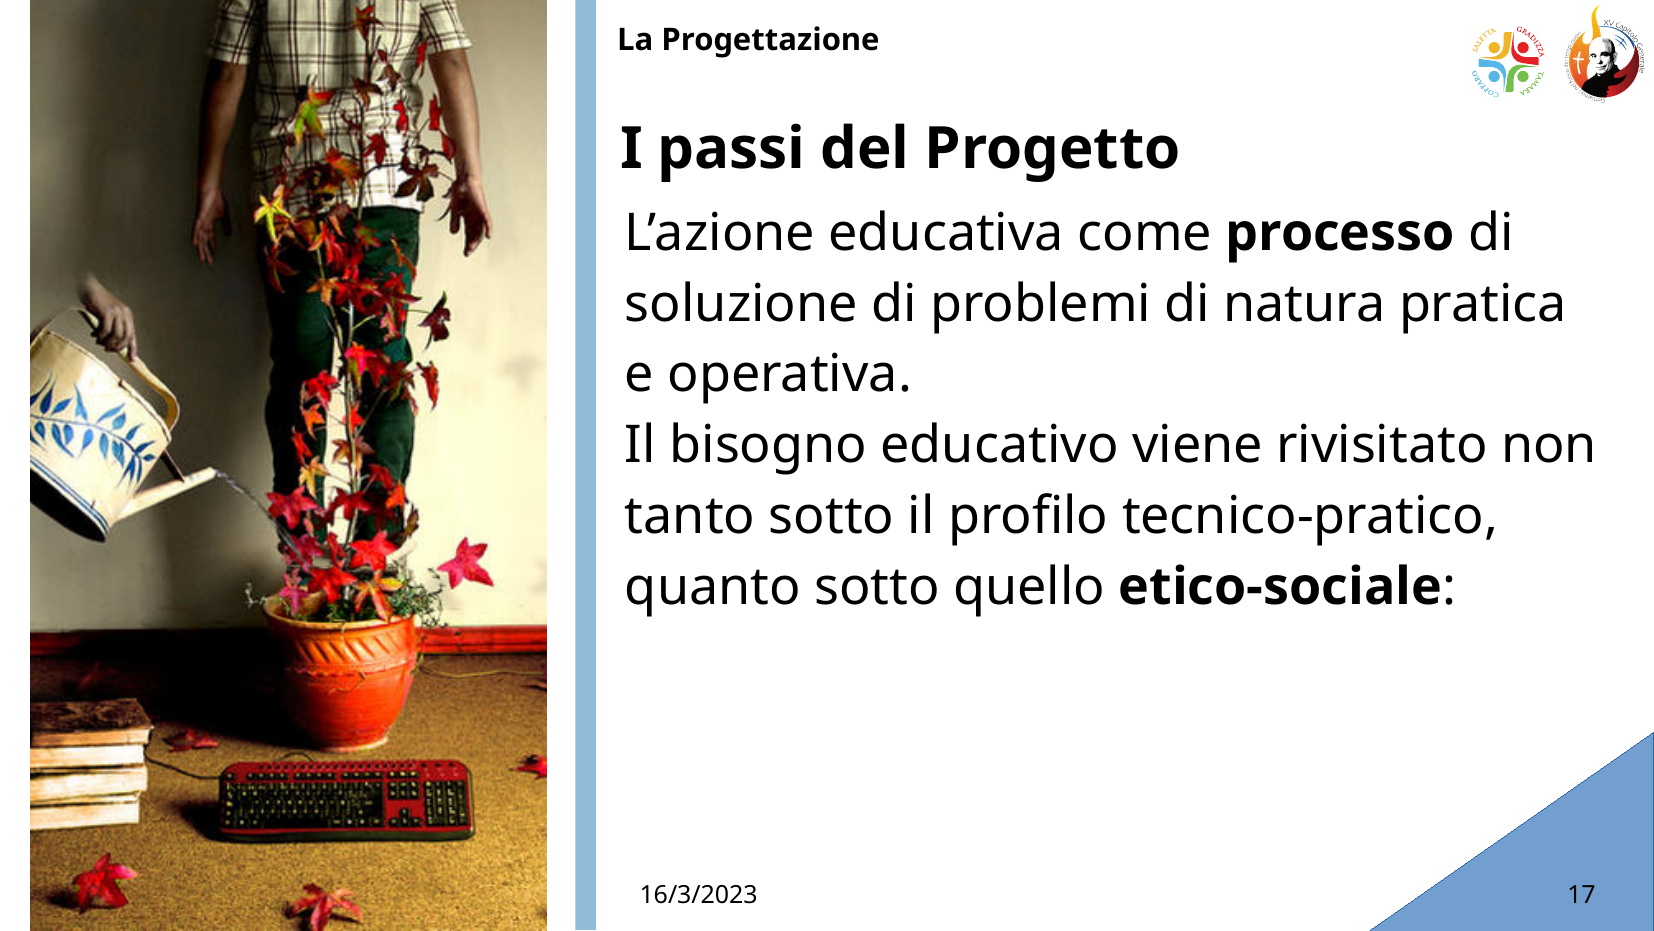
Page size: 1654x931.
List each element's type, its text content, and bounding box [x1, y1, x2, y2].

text_box La Progettazione [602, 9, 1335, 63]
picture [1563, 4, 1646, 103]
picture [30, 0, 547, 931]
title I passi del Progetto [620, 106, 1617, 178]
subtitle L’azione educativa come processo di soluzione di problemi di natura pratica e operativa. Il bisogno educativo viene rivisitato non tanto sotto il profilo tecnico-pratico, quanto sotto quello etico-sociale: [624, 194, 1602, 891]
